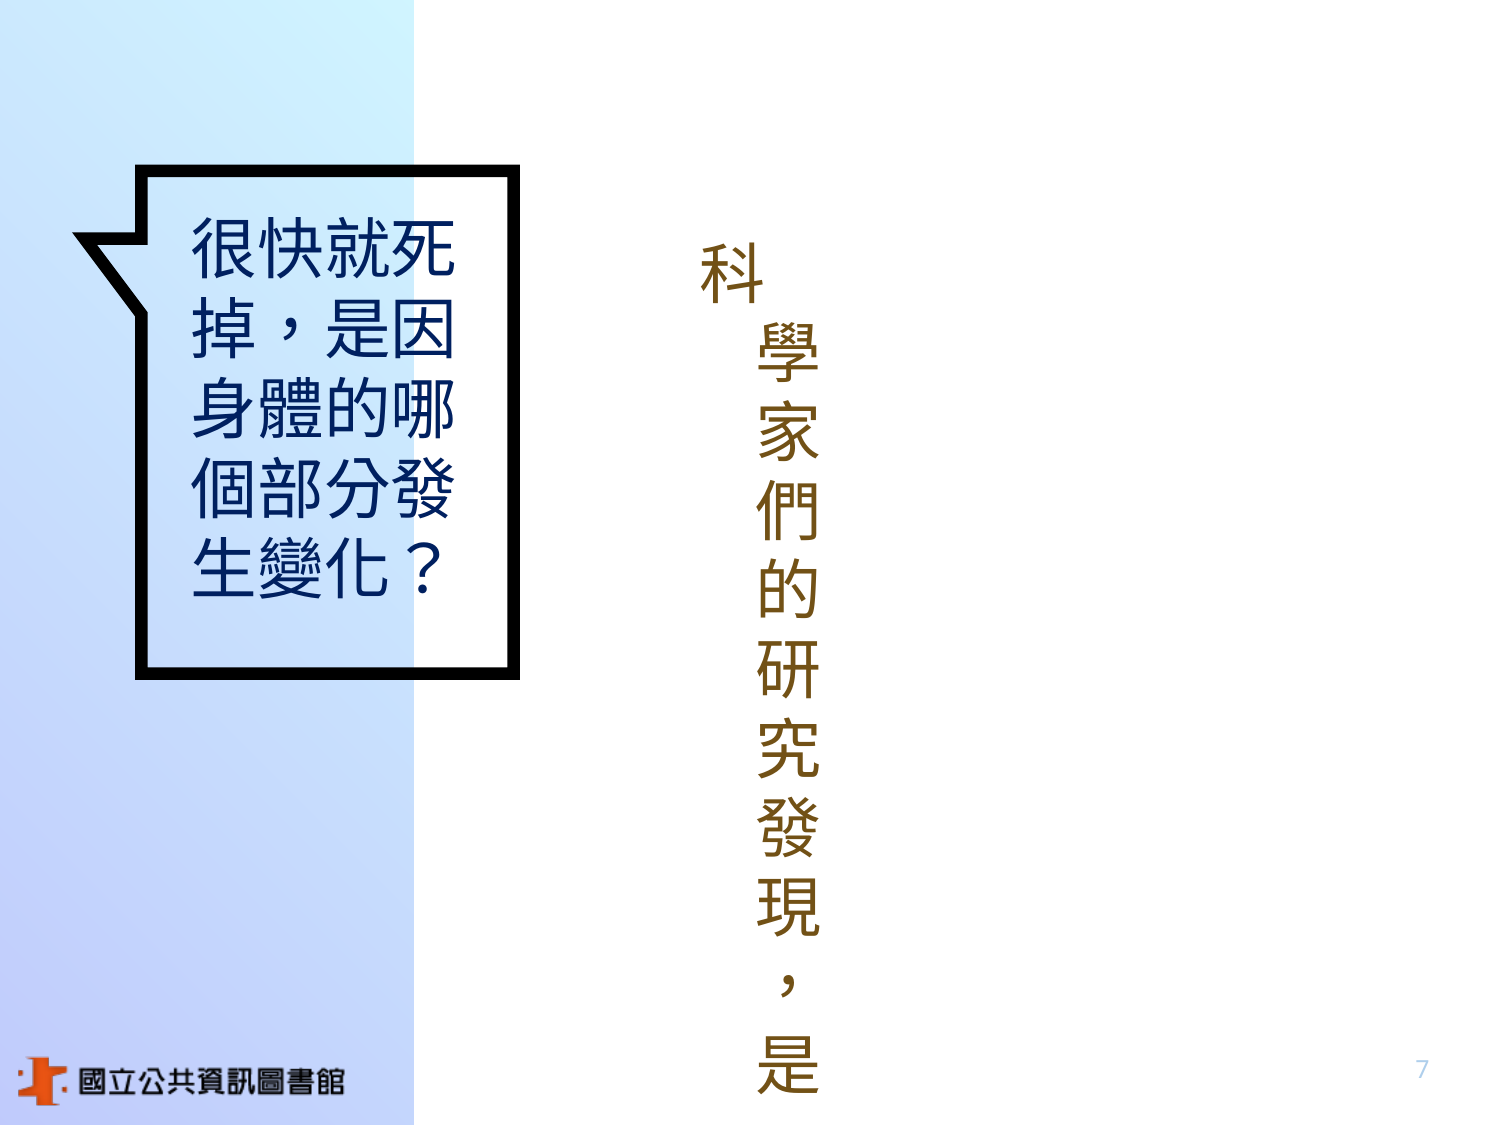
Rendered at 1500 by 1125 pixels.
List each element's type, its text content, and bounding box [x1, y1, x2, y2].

text_box 7 [1400, 1038, 1491, 1125]
list 科學家們的研究發現，是 腦部發生了變化，腦神經 細胞受傷或是壞死。 [591, 216, 1418, 528]
picture [9, 1051, 353, 1111]
text_box 很快就死 掉，是因 身體的哪 個部分發 生變化？ [176, 199, 926, 614]
text_box 很快就死 掉，是因 身體的哪 個部分發 生變化？ [765, 574, 811, 614]
